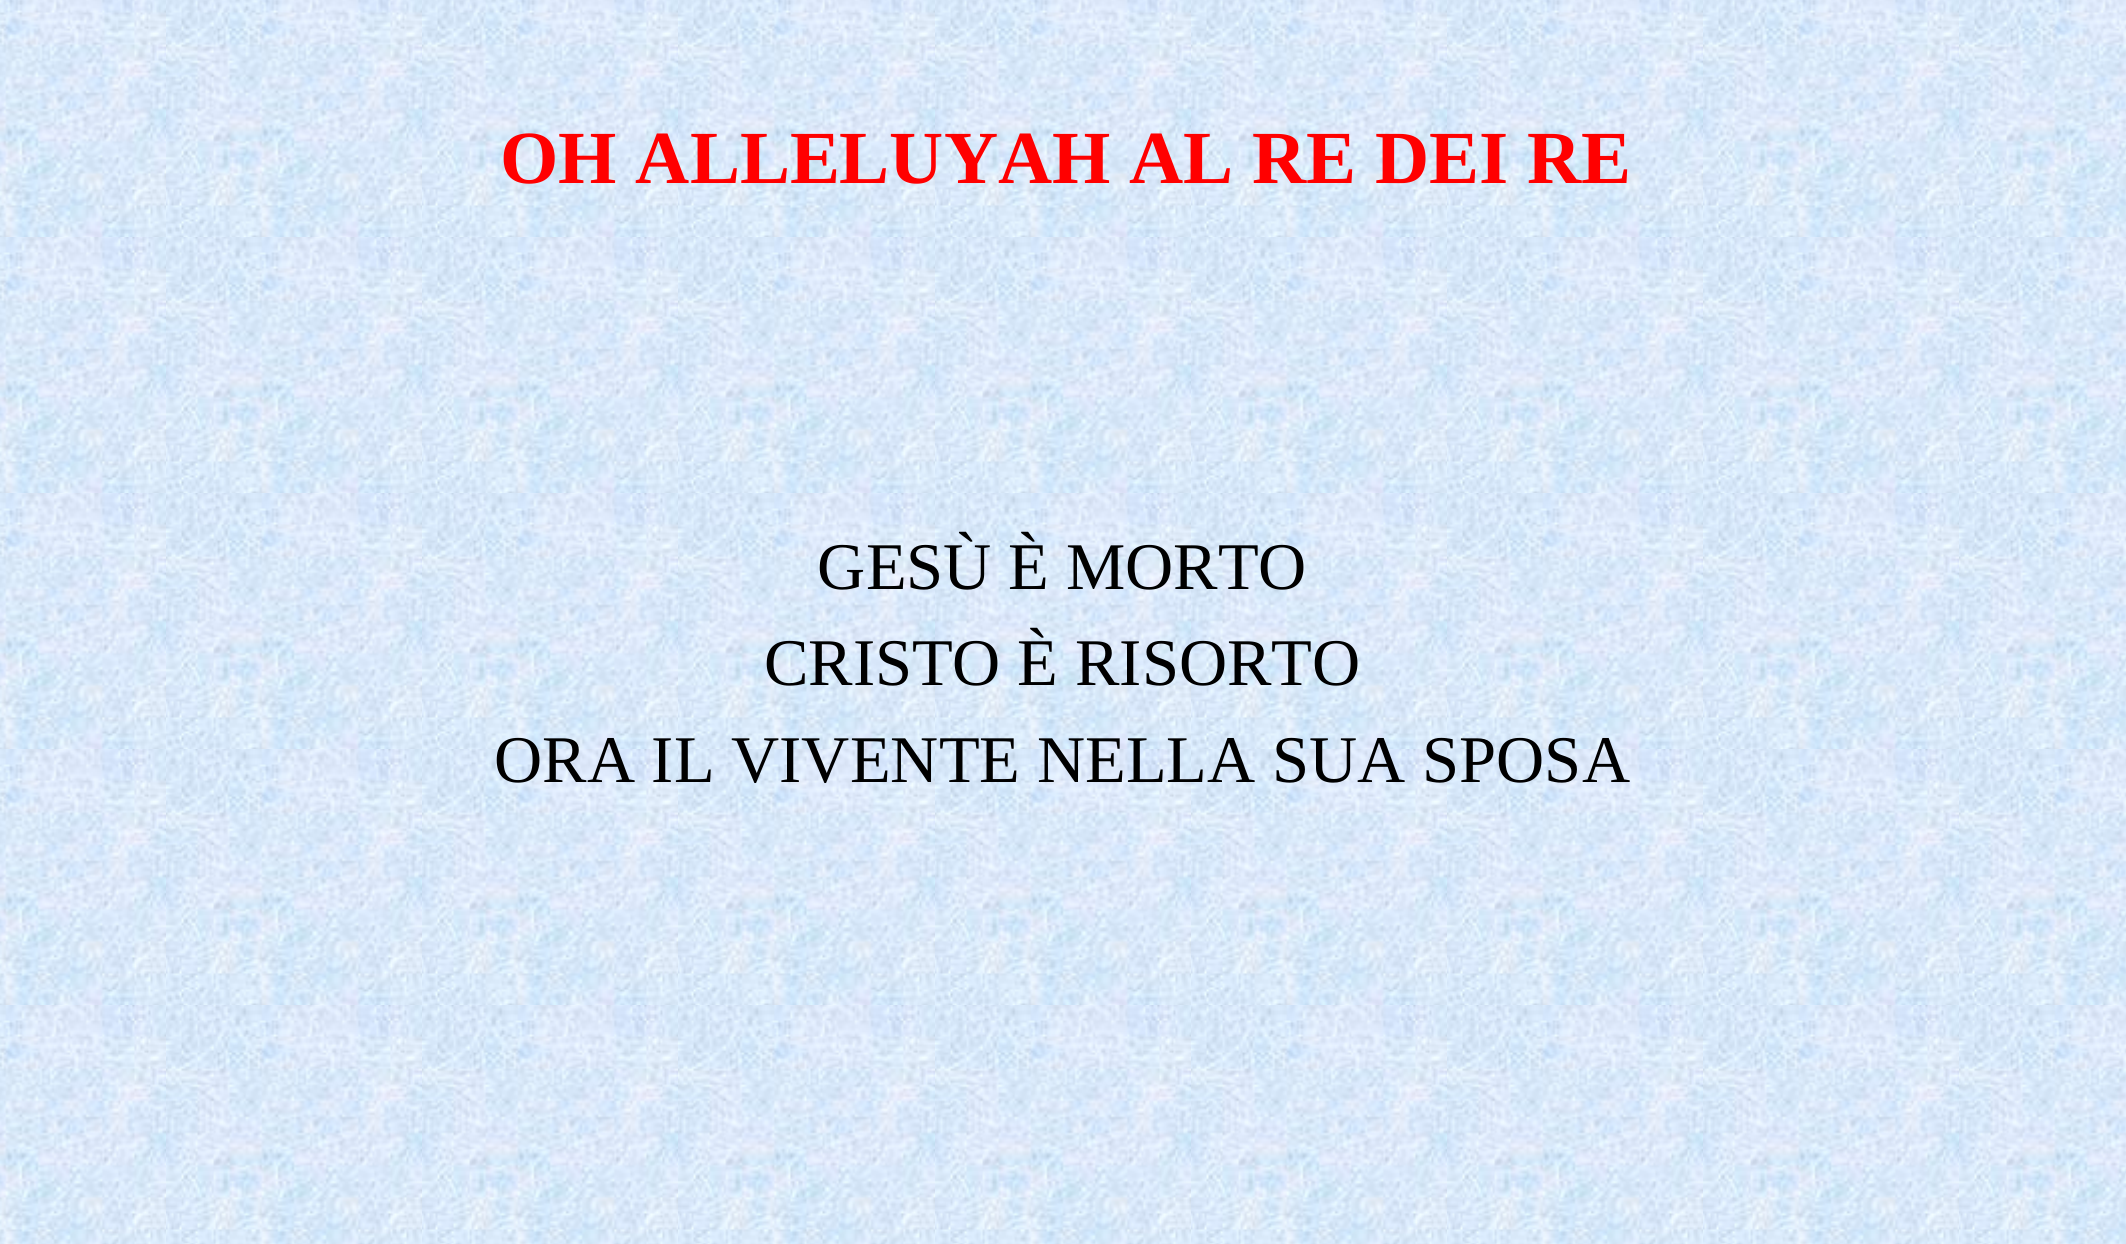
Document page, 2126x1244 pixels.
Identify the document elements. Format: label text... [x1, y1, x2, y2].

subtitle GESÙ È MORTO CRISTO È RISORTO ORA IL VIVENTE NELLA SUA SPOSA [106, 235, 2020, 1180]
picture [0, 0, 2126, 1244]
title OH ALLELUYAH AL RE DEI RE [110, 85, 2024, 221]
